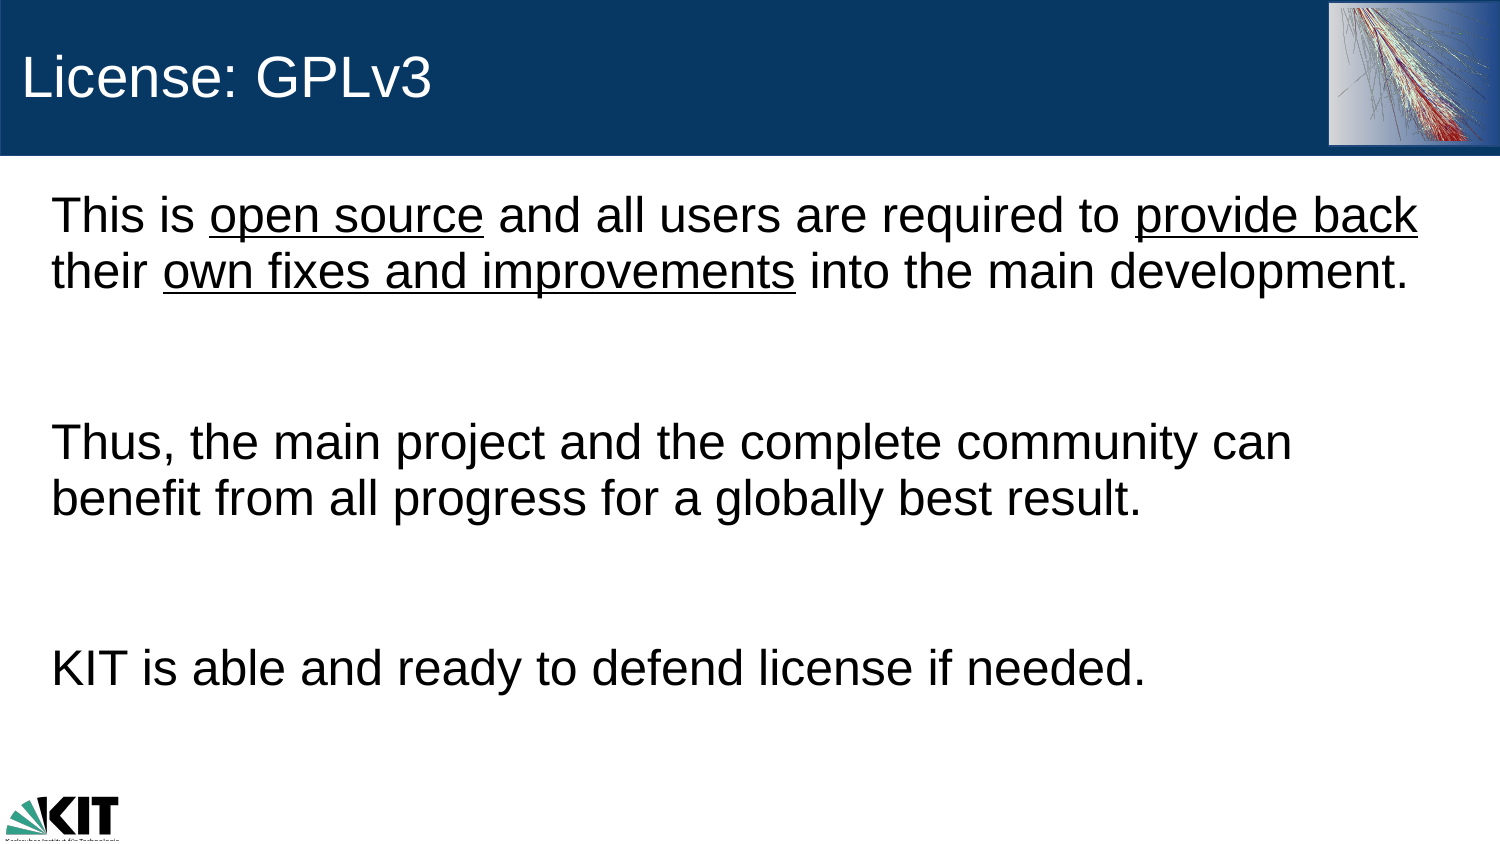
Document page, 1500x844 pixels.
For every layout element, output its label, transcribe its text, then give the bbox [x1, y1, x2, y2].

list This is open source and all users are required to provide back their own fixes and improvements into the main development. Thus, the main project and the complete community can benefit from all progress for a globally best result. KIT is able and ready to defend license if needed. [51, 187, 1449, 789]
picture [1338, 8, 1490, 141]
title License: GPLv3 [21, 30, 1290, 125]
picture [5, 794, 120, 841]
